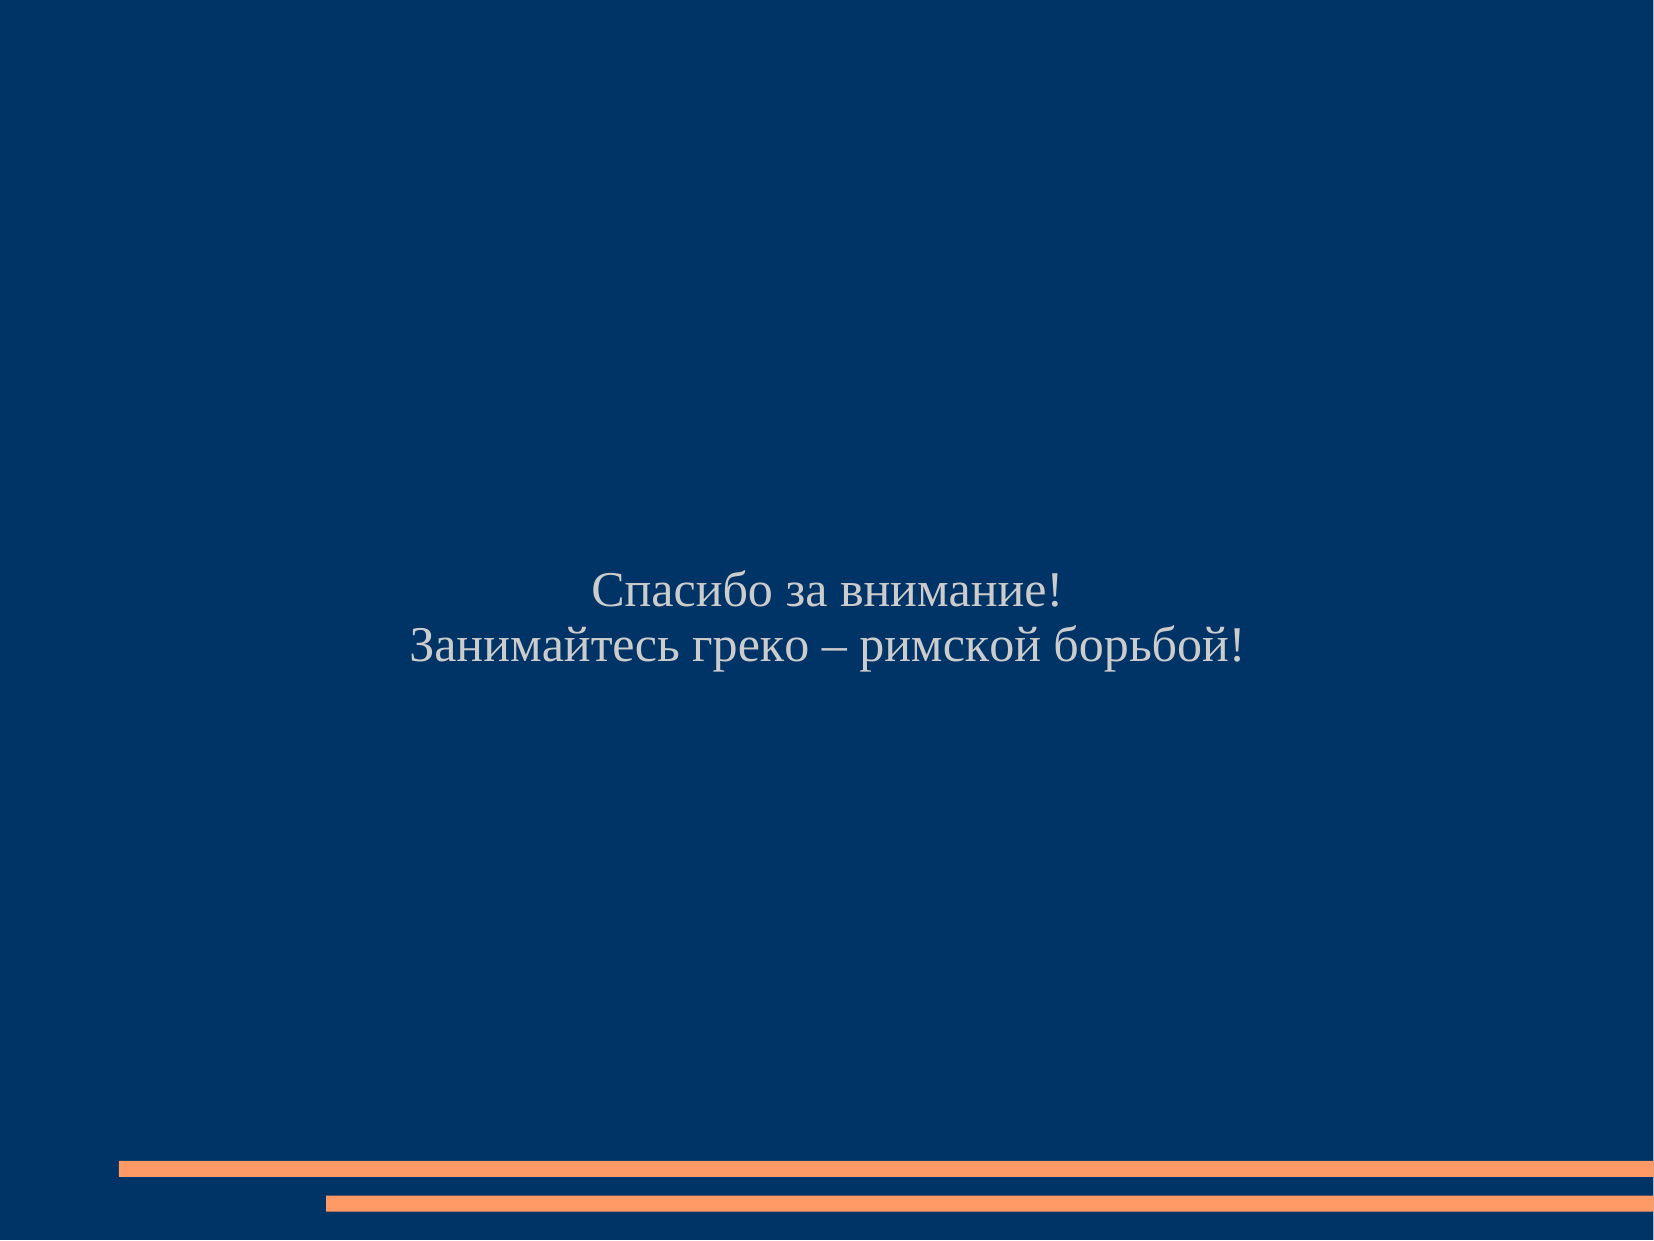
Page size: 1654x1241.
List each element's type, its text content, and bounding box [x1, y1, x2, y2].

subtitle Спасибо за внимание! Занимайтесь греко – римской борьбой! [121, 46, 1534, 1132]
